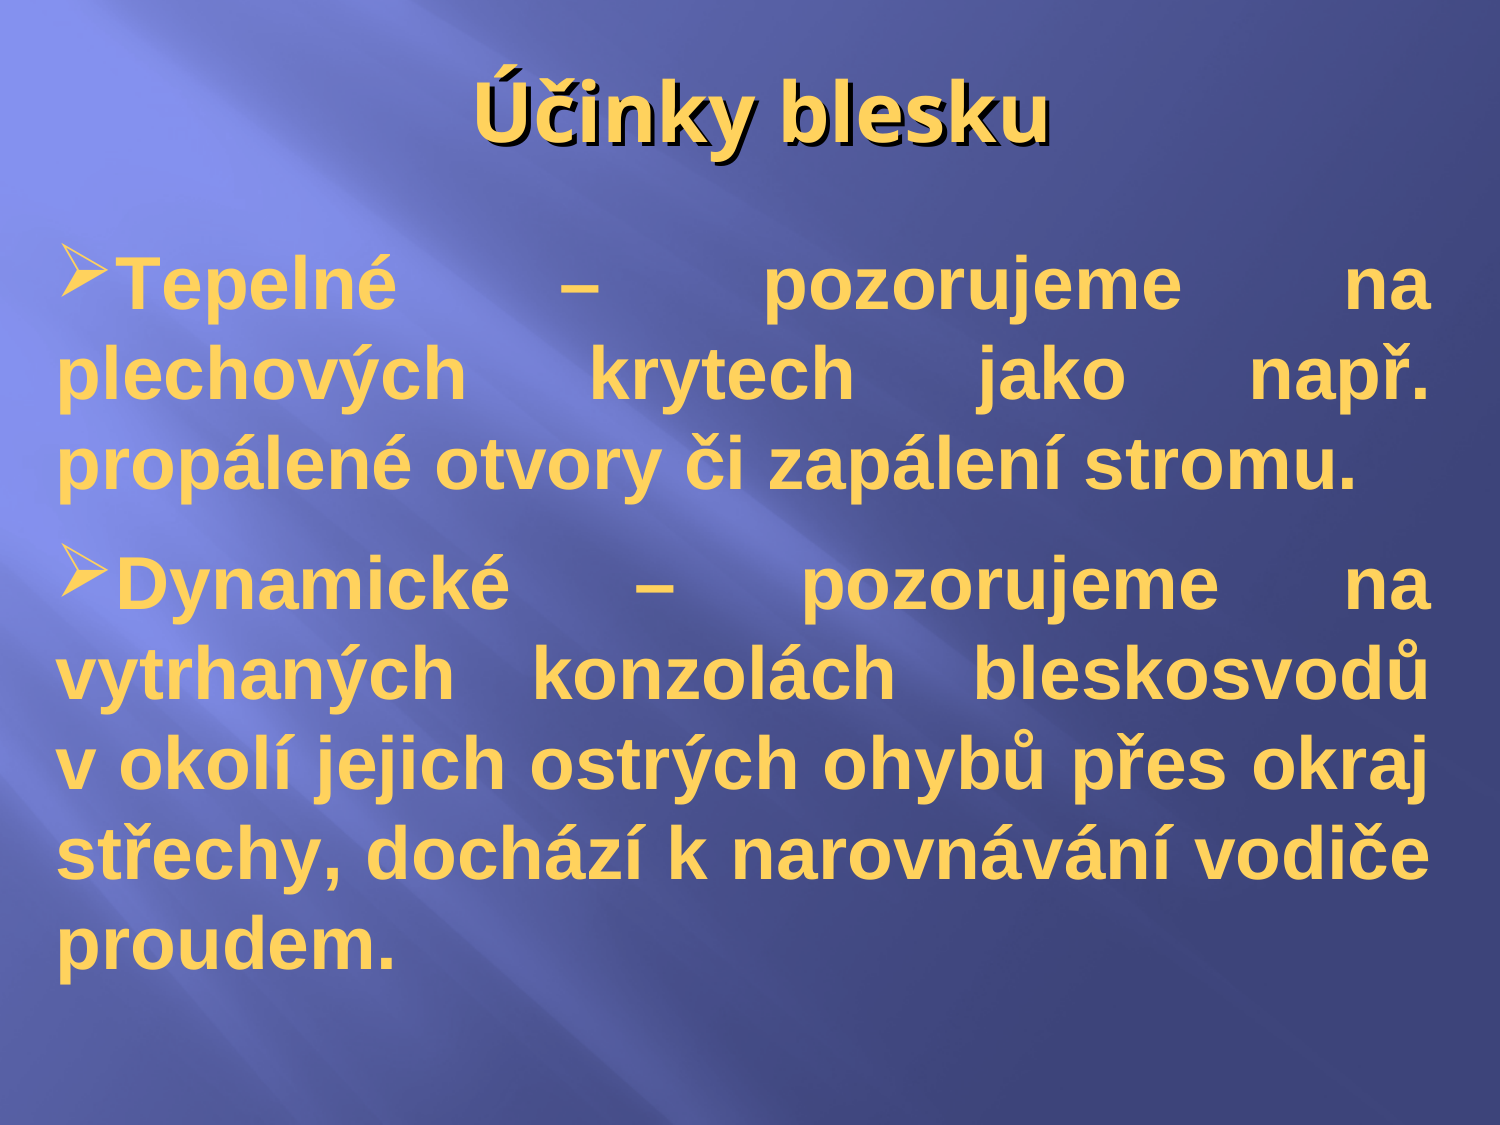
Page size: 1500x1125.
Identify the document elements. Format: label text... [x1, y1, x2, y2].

picture [0, 0, 1500, 1125]
text_box Tepelné – pozorujeme na plechových krytech jako např. propálené otvory či zapálení stromu. Dynamické – pozorujeme na vytrhaných konzolách bleskosvodů v okolí jejich ostrých ohybů přes okraj střechy, dochází k narovnávání vodiče proudem. [41, 172, 1447, 1047]
title Účinky blesku [64, 45, 1459, 173]
